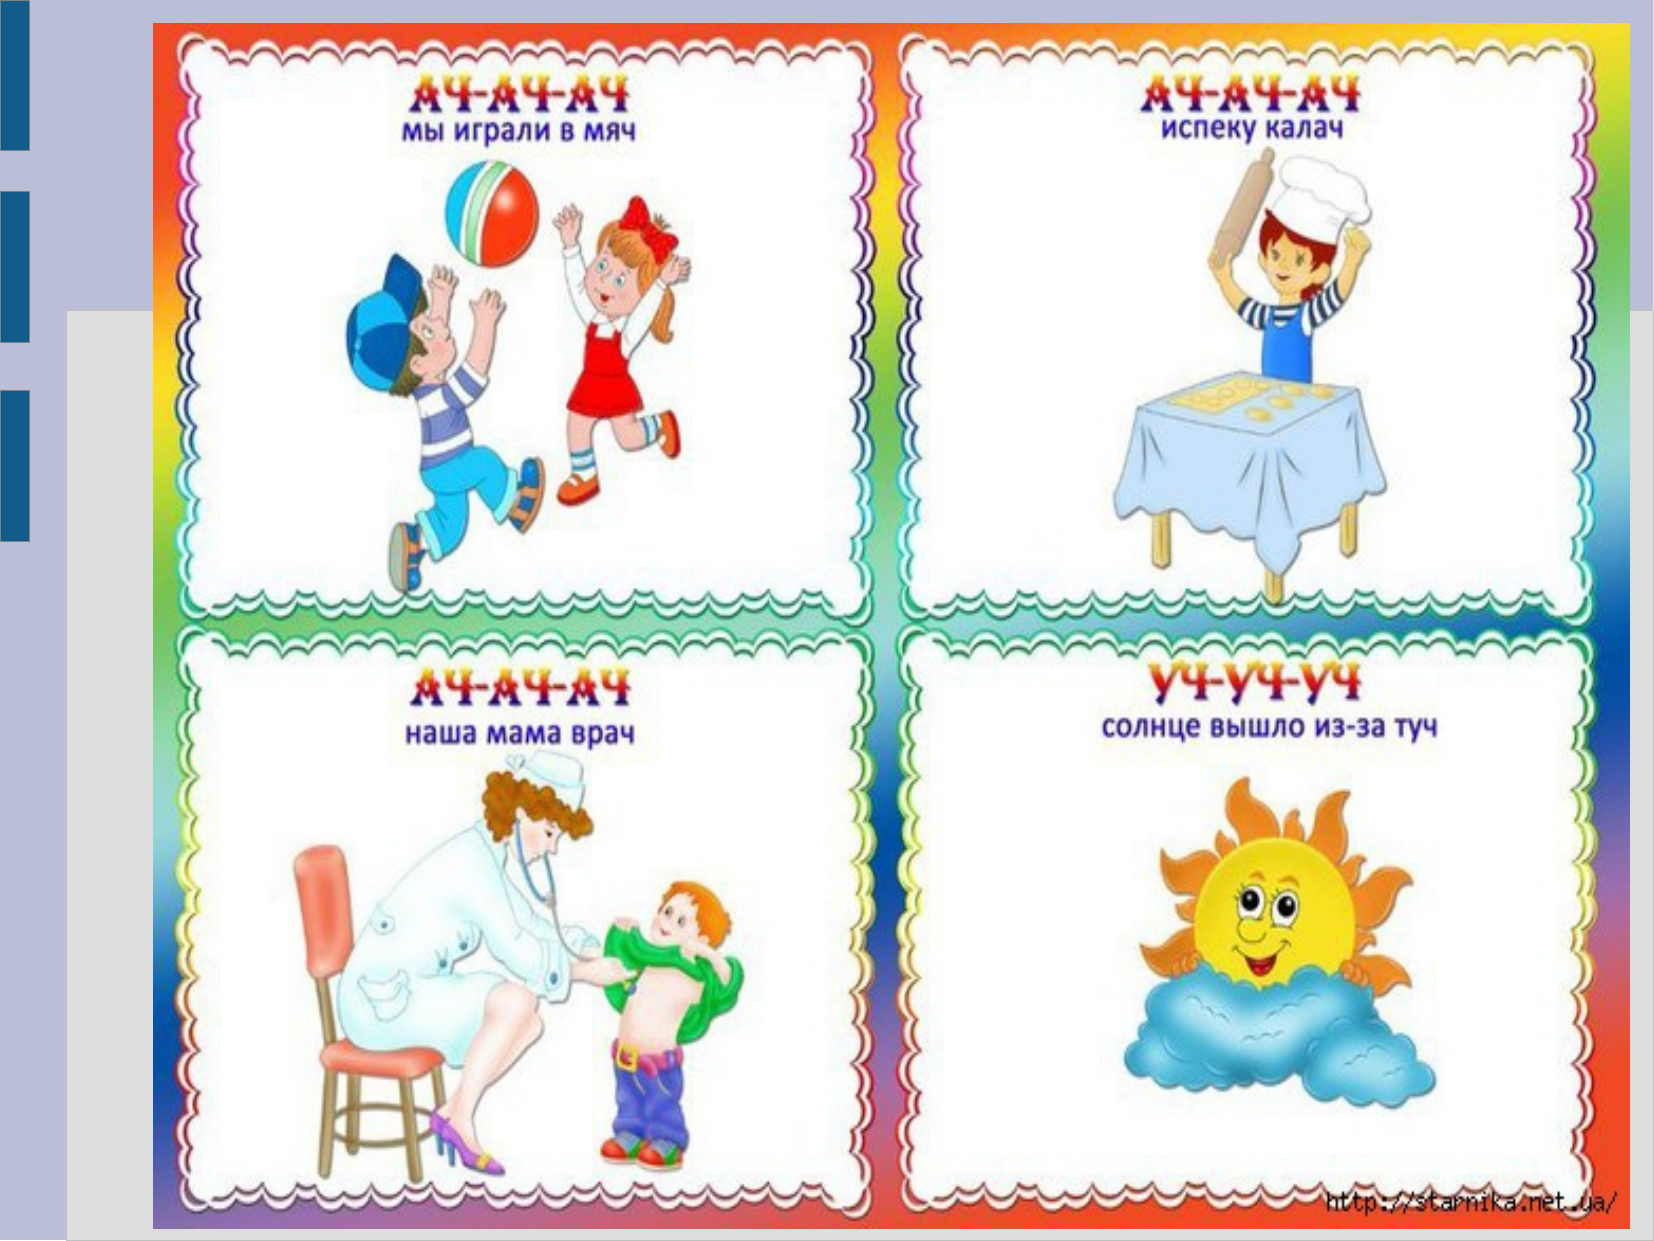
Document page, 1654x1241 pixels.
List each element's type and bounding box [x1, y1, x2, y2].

picture [153, 23, 1630, 1229]
